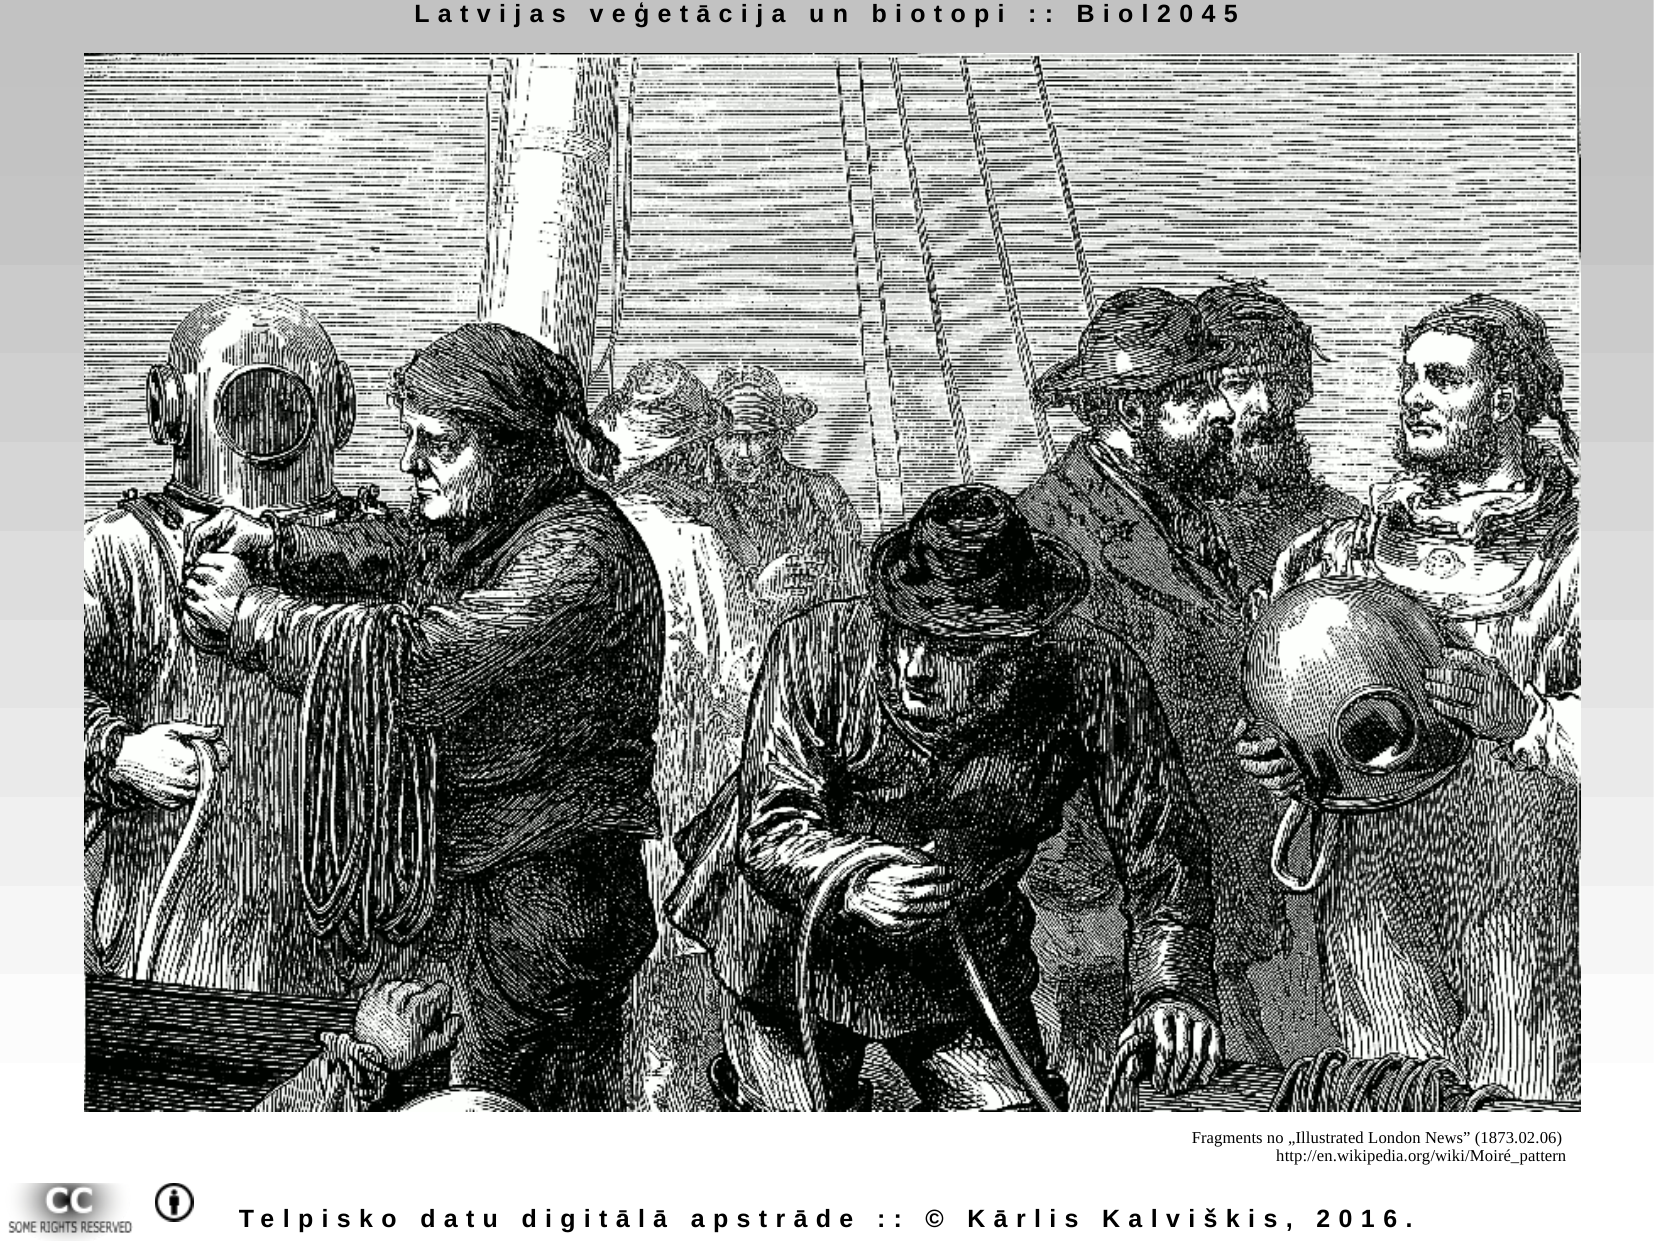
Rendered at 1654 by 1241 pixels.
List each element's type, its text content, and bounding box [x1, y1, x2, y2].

text_box Fragments no „Illustrated London News” (1873.02.06) http://en.wikipedia.org/wiki/Moiré_pattern [1195, 1128, 1568, 1166]
picture [0, 0, 1654, 1241]
